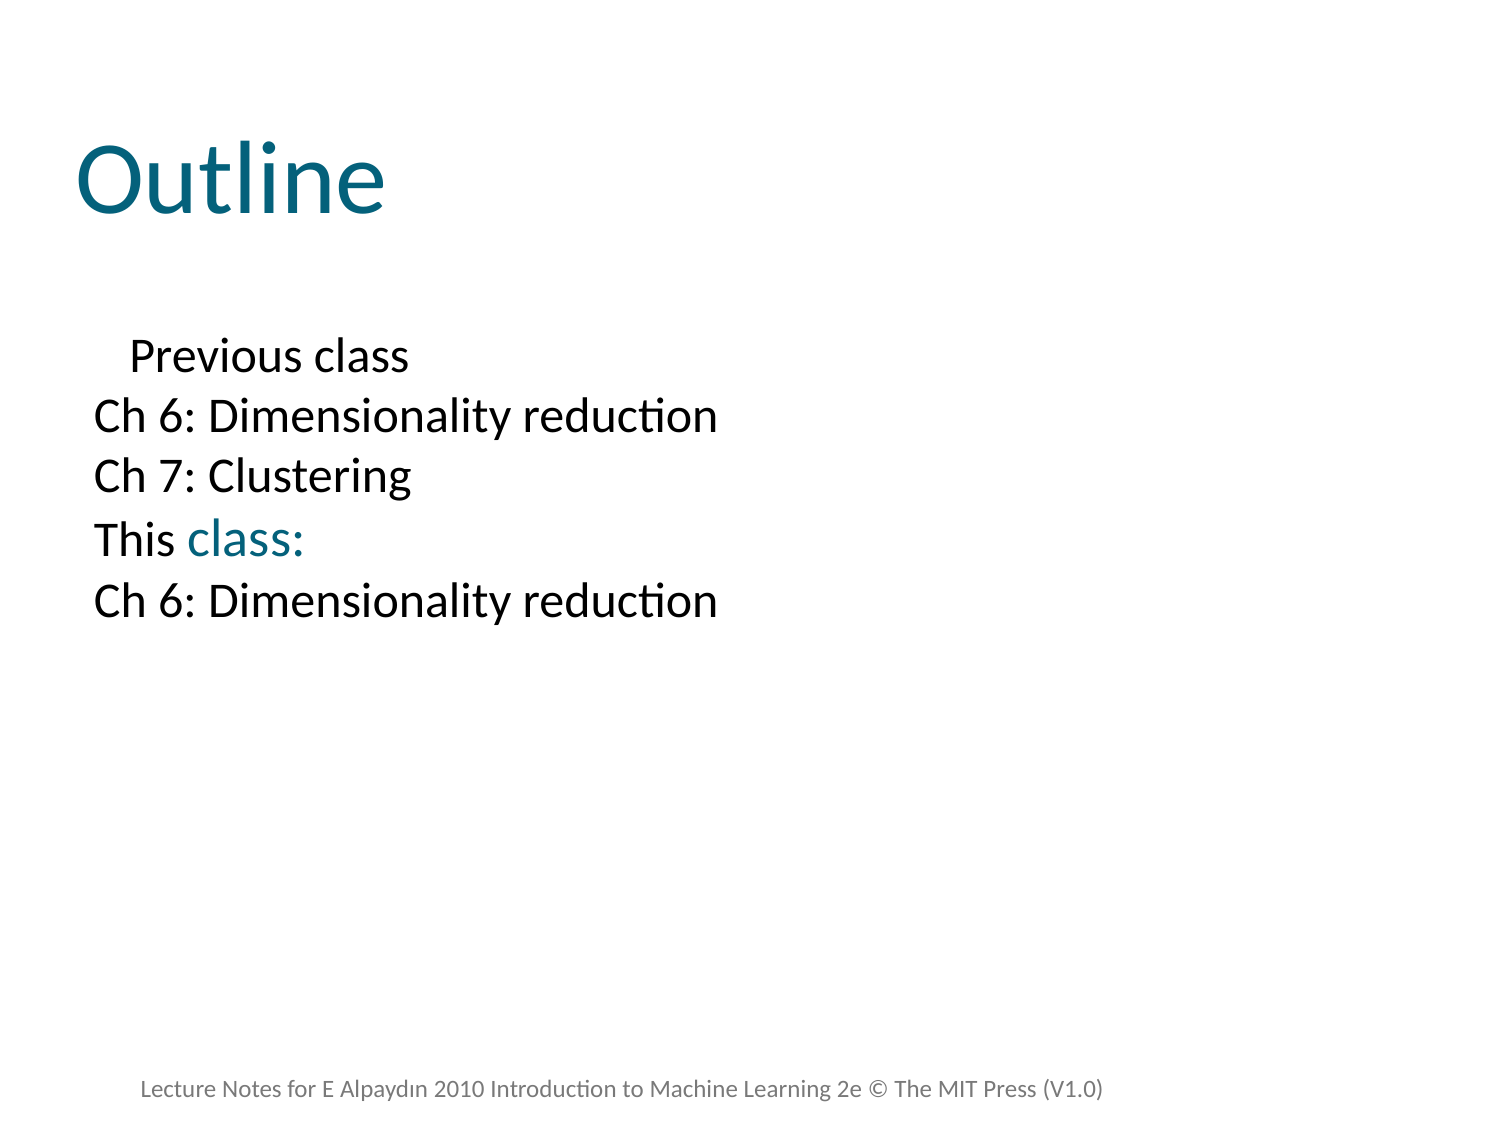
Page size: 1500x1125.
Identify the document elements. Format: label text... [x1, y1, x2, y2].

text_box Outline [75, 46, 1425, 234]
text_box Previous class Ch 6: Dimensionality reduction Ch 7: Clustering This class: Ch 6: Dimensionality reduction [79, 315, 1429, 1036]
text_box Lecture Notes for E Alpaydın 2010 Introduction to Machine Learning 2e © The MIT Press (V1.0) [140, 1054, 1219, 1103]
